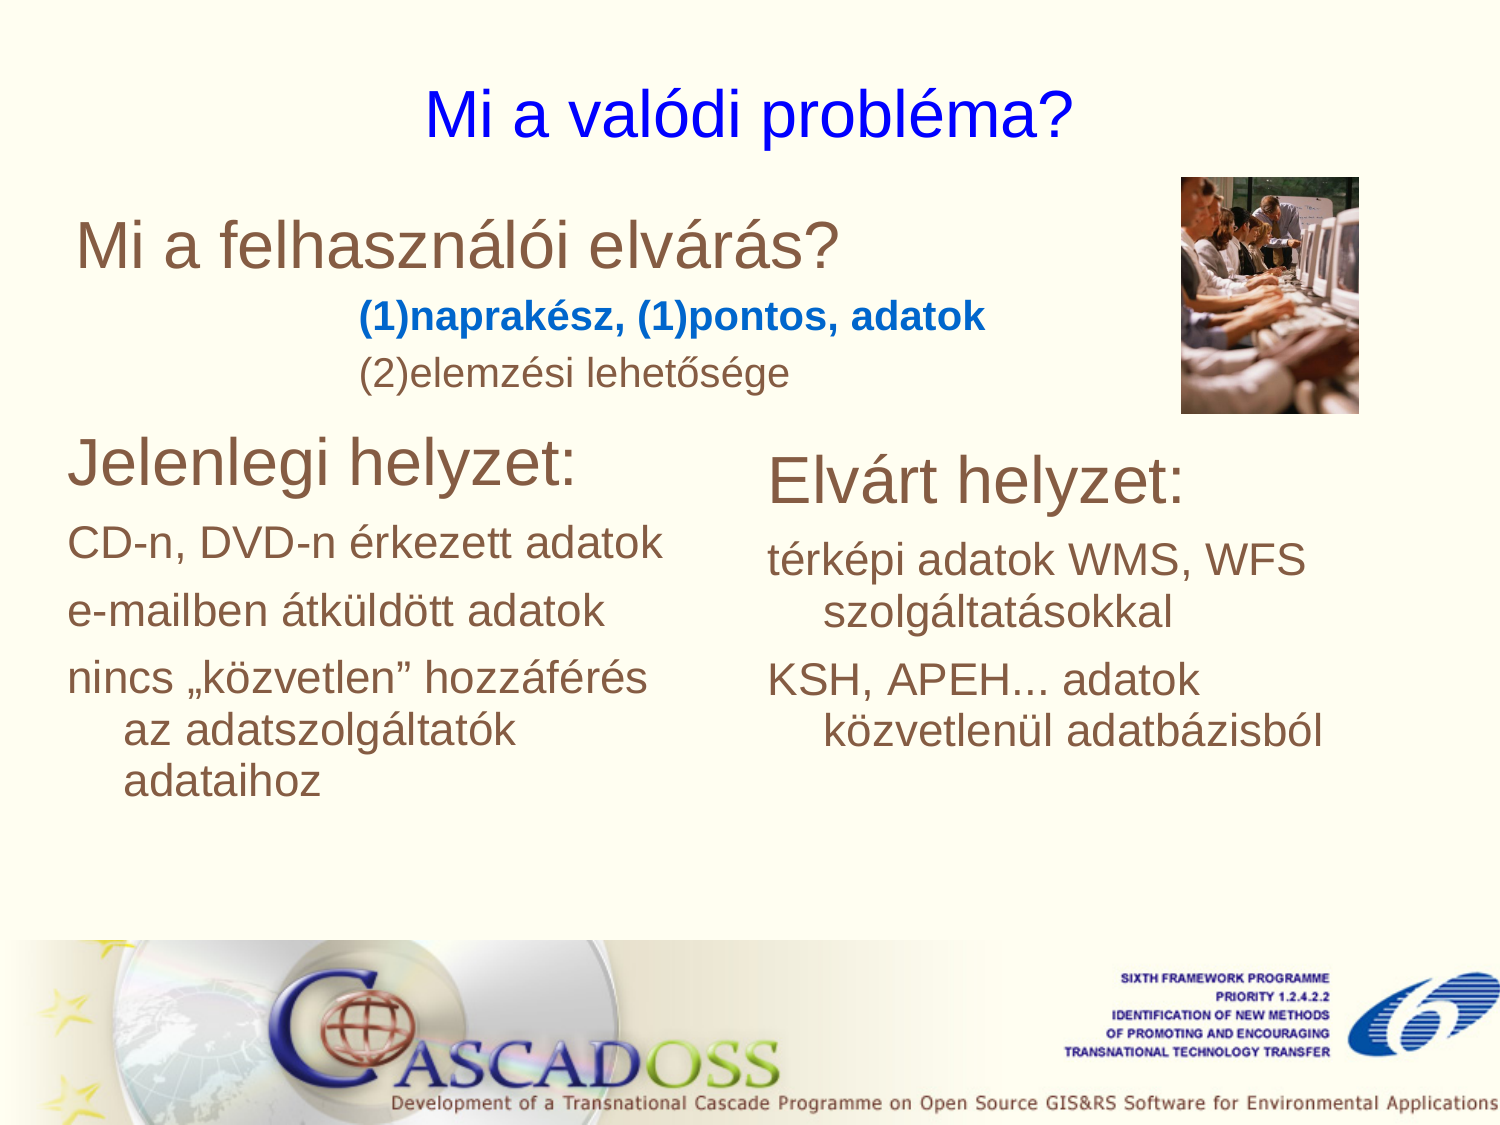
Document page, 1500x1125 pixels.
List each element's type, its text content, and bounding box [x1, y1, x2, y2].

list Elvárt helyzet: térképi adatok WMS, WFS szolgáltatásokkal KSH, APEH... adatok közvetlenül adatbázisból [767, 442, 1380, 788]
list Mi a felhasználói elvárás? (1)naprakész, (1)pontos, adatok (2)elemzési lehetősége [75, 207, 1425, 650]
picture [1181, 177, 1359, 414]
title Mi a valódi probléma? [75, 28, 1425, 201]
list Jelenlegi helyzet: CD-n, DVD-n érkezett adatok e-mailben átküldött adatok nincs „közvetlen” hozzáférés az adatszolgáltatók adataihoz [67, 425, 680, 916]
picture [0, 940, 1500, 1125]
